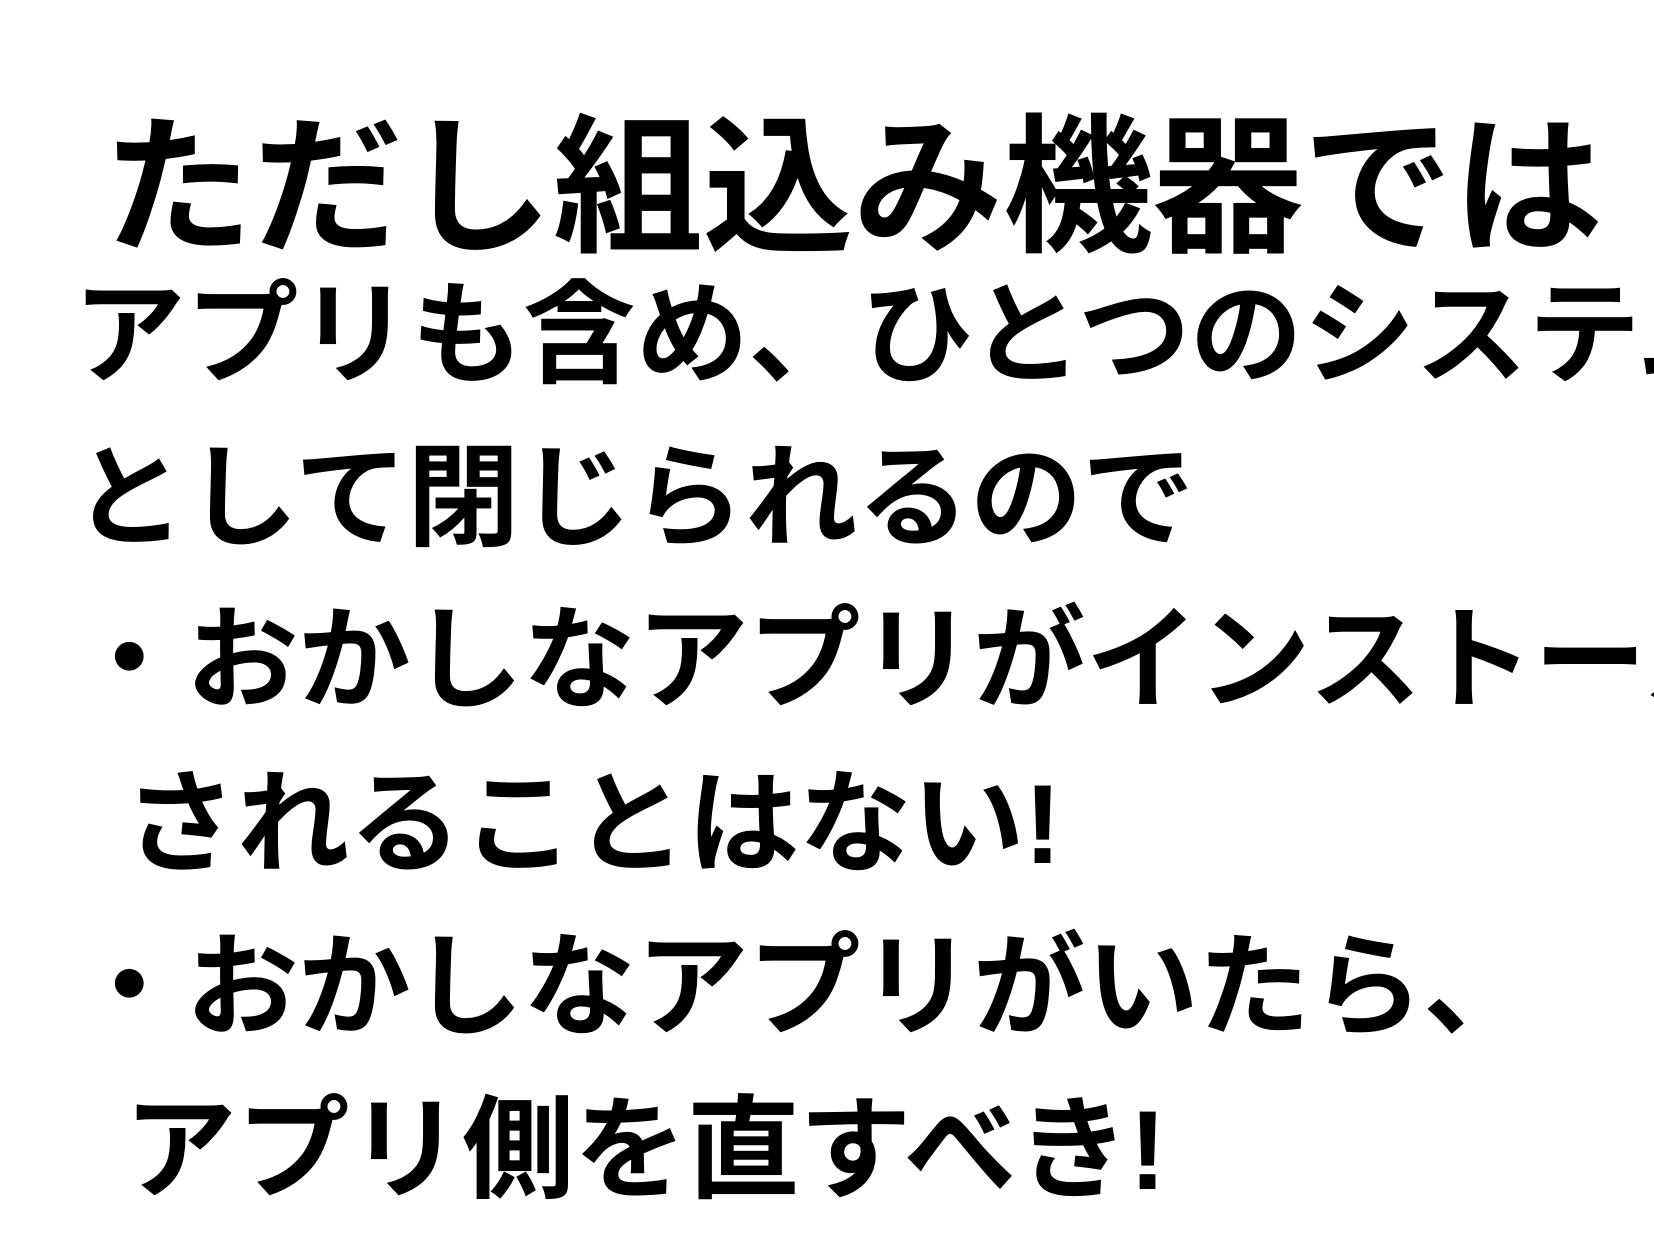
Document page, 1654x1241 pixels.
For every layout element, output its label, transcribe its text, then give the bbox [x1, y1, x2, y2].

text_box ただし組込み機器では [88, 59, 1561, 236]
text_box アプリも含め、ひとつのシステム として閉じられるので ・おかしなアプリがインストール されることはない! ・おかしなアプリがいたら、 アプリ側を直すべき! ・システム全体に渡っての調整 が可能(優先度など) [59, 236, 1544, 1233]
